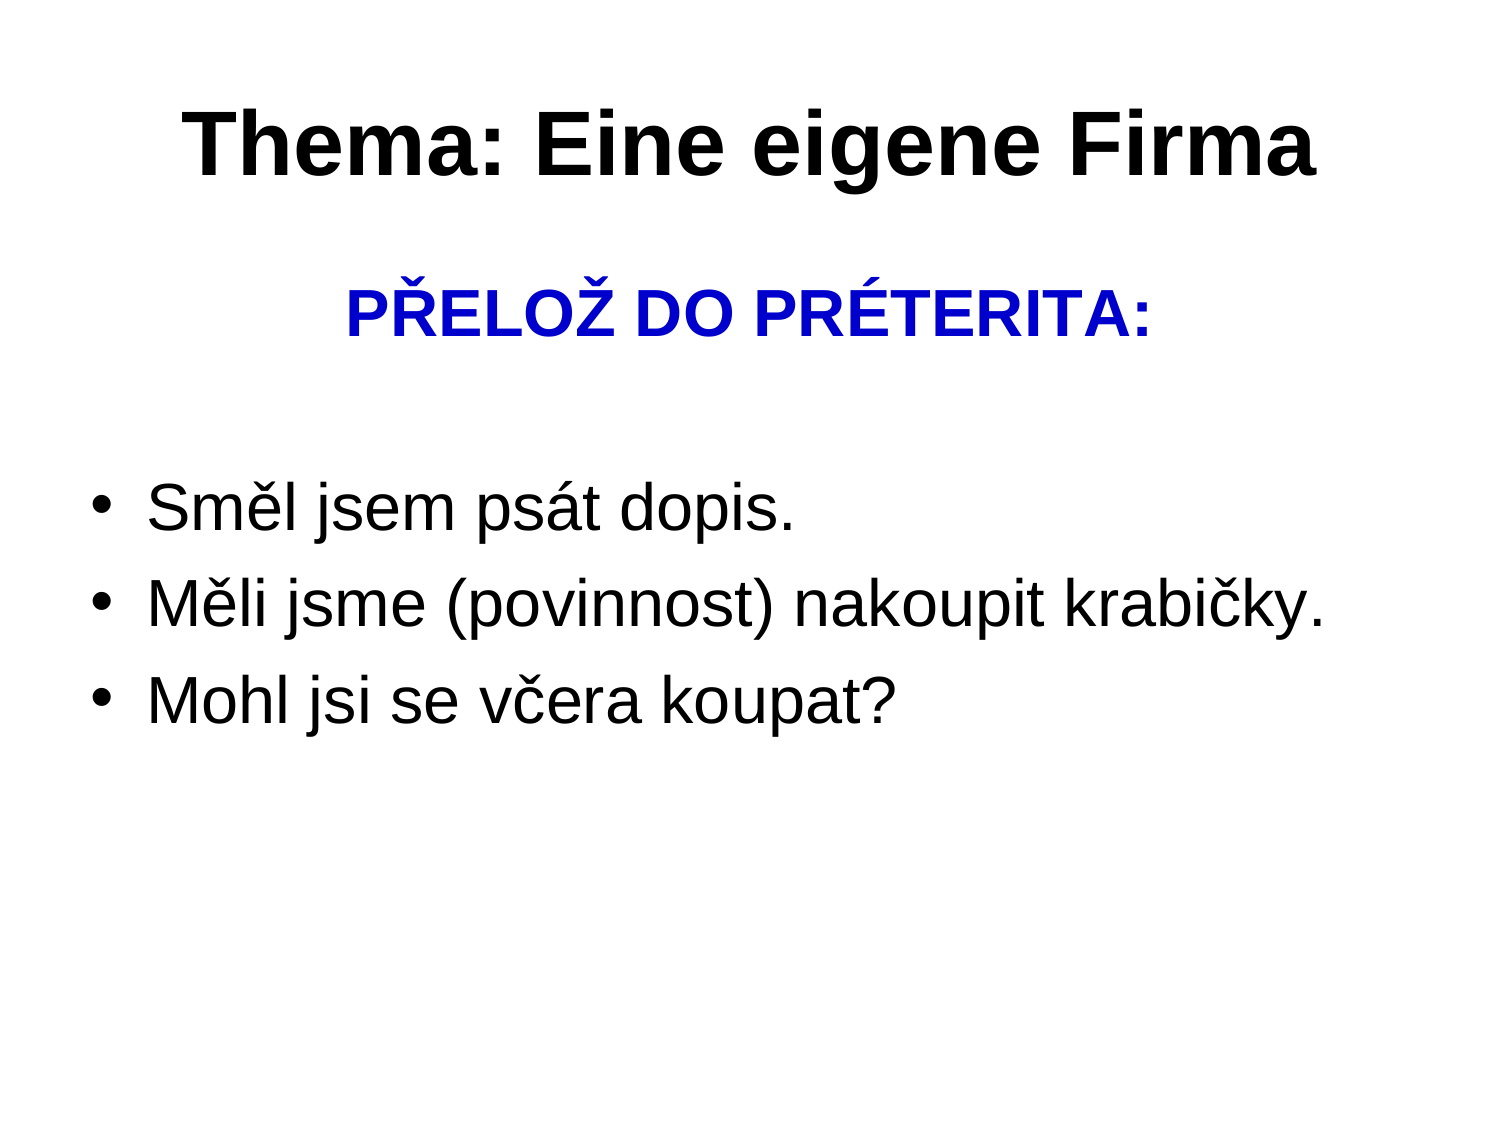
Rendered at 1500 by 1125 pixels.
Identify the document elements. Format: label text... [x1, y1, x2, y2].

list PŘELOŽ DO PRÉTERITA: Směl jsem psát dopis. Měli jsme (povinnost) nakoupit krabičky. Mohl jsi se včera koupat? [75, 262, 1426, 1006]
title Thema: Eine eigene Firma [75, 45, 1426, 233]
